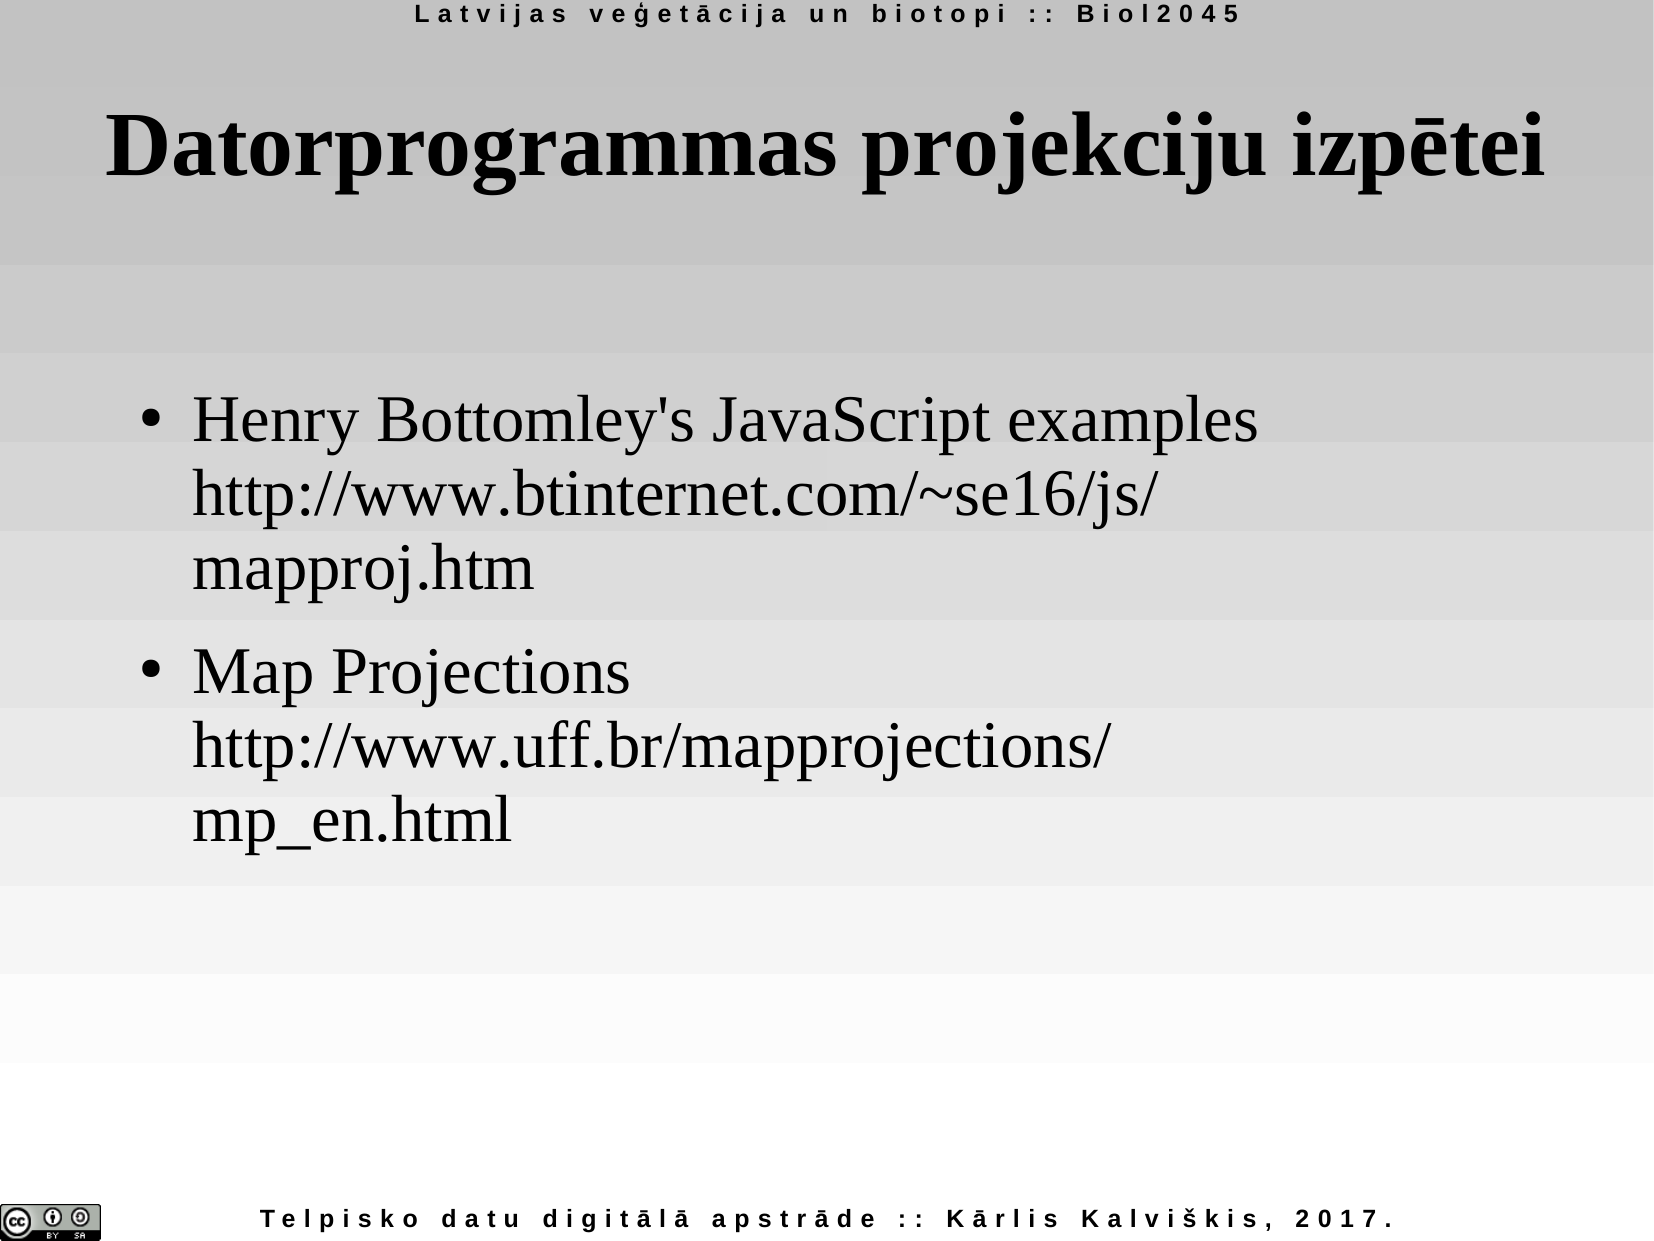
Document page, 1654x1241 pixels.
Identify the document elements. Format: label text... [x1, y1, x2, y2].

picture [0, 287, 1654, 1241]
list Henry Bottomley's JavaScript examples http://www.btinternet.com/~se16/js/ mapproj.htm Map Projections http://www.uff.br/mapprojections/ mp_en.html [121, 381, 1534, 1194]
title Datorprogrammas projekciju izpētei [0, 1, 1654, 287]
